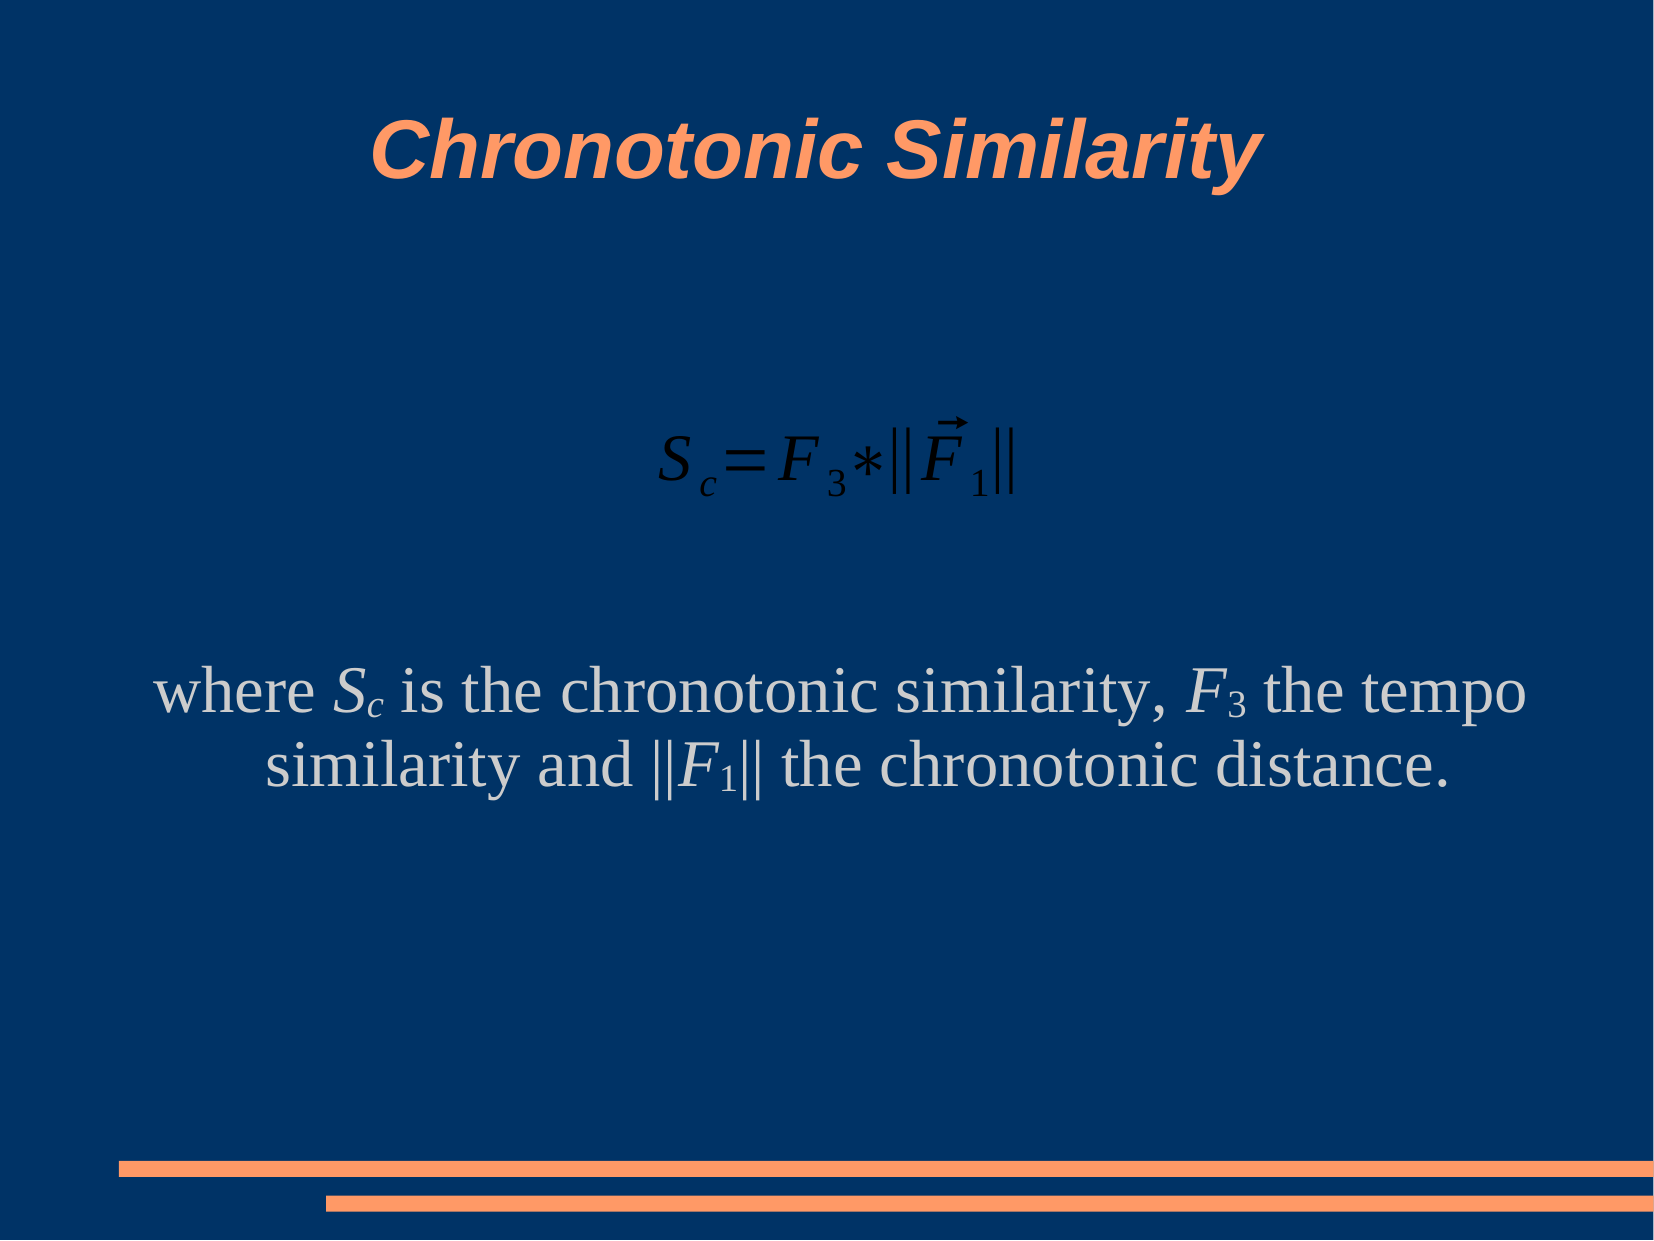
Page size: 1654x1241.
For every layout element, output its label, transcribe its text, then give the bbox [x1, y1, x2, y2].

chart [649, 413, 1030, 507]
title Chronotonic Similarity [121, 46, 1534, 254]
subtitle where Sc is the chronotonic similarity, F3 the tempo similarity and ||F1|| the chronotonic distance. [121, 322, 1561, 1133]
